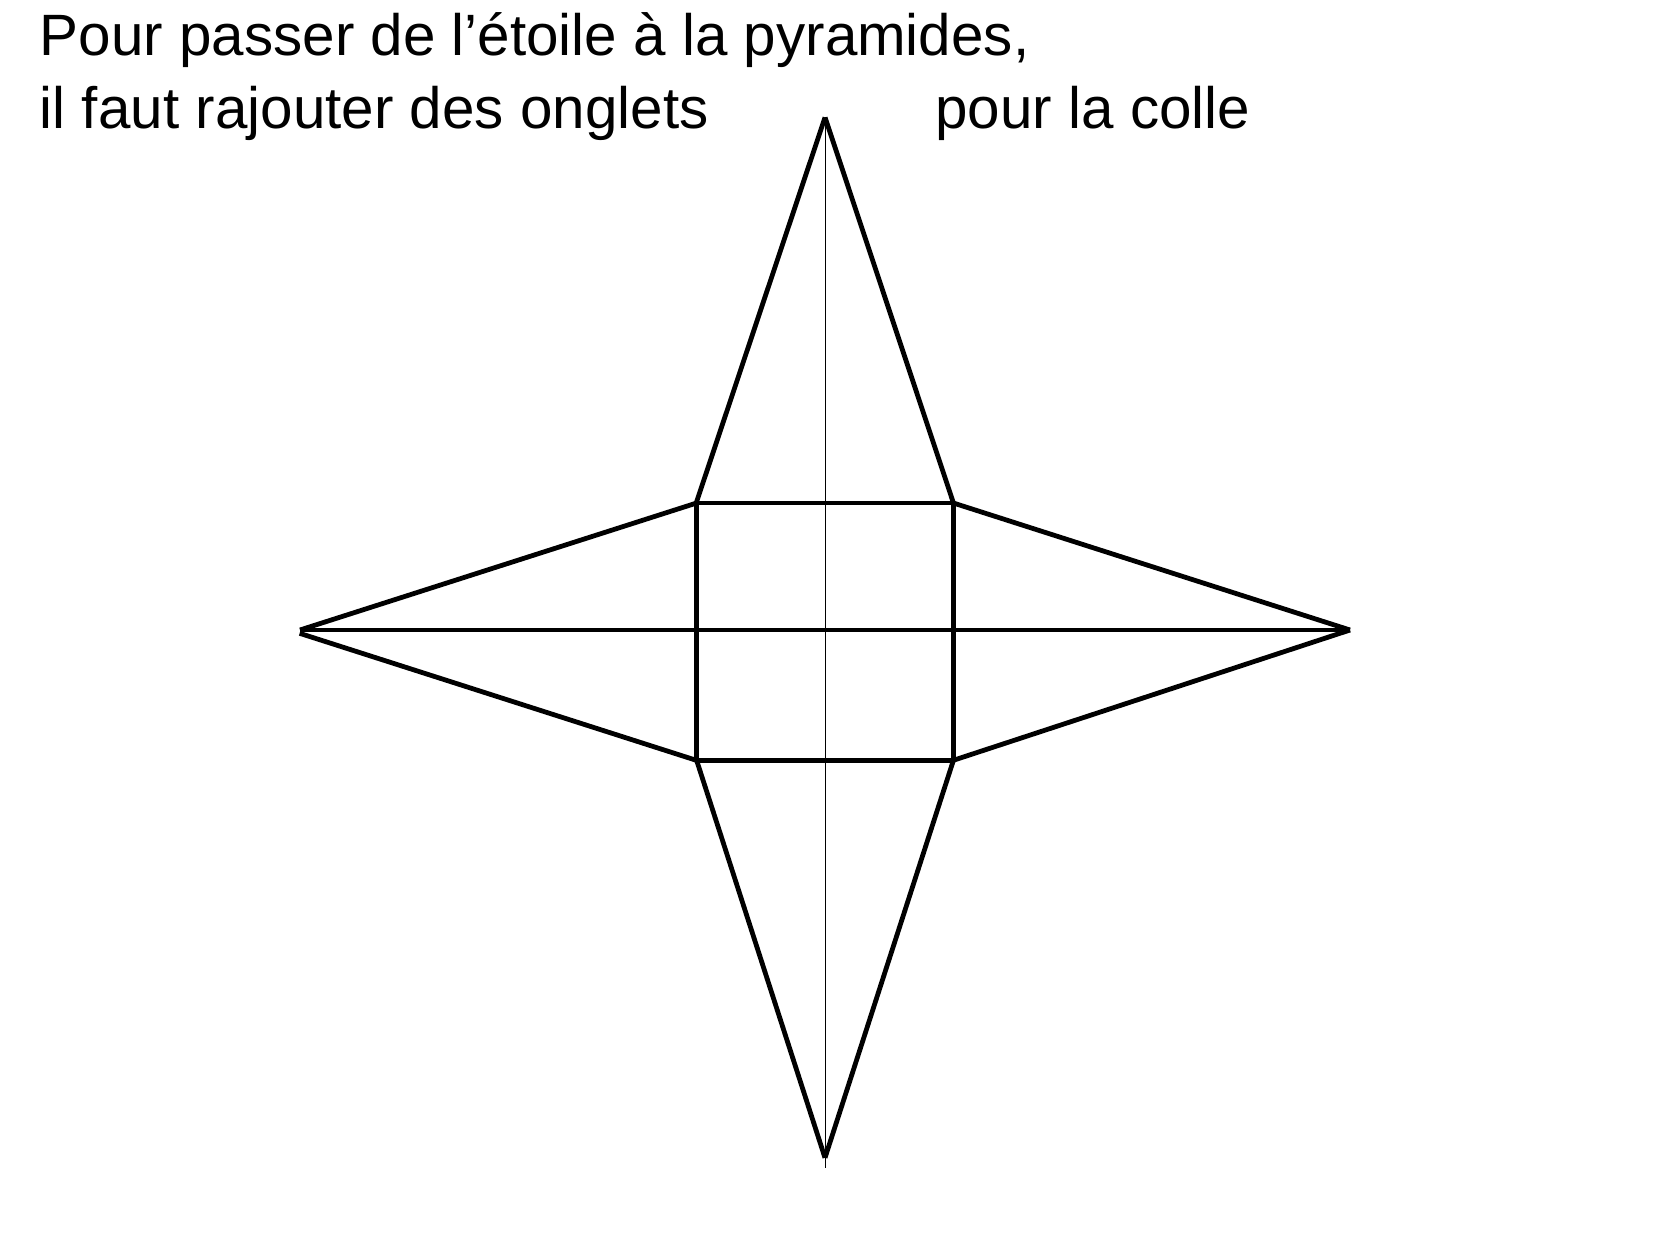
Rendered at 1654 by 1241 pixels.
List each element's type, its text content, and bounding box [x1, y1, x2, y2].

title Pour passer de l’étoile à la pyramides, il faut rajouter des onglets pour la colle [40, 2, 1511, 143]
